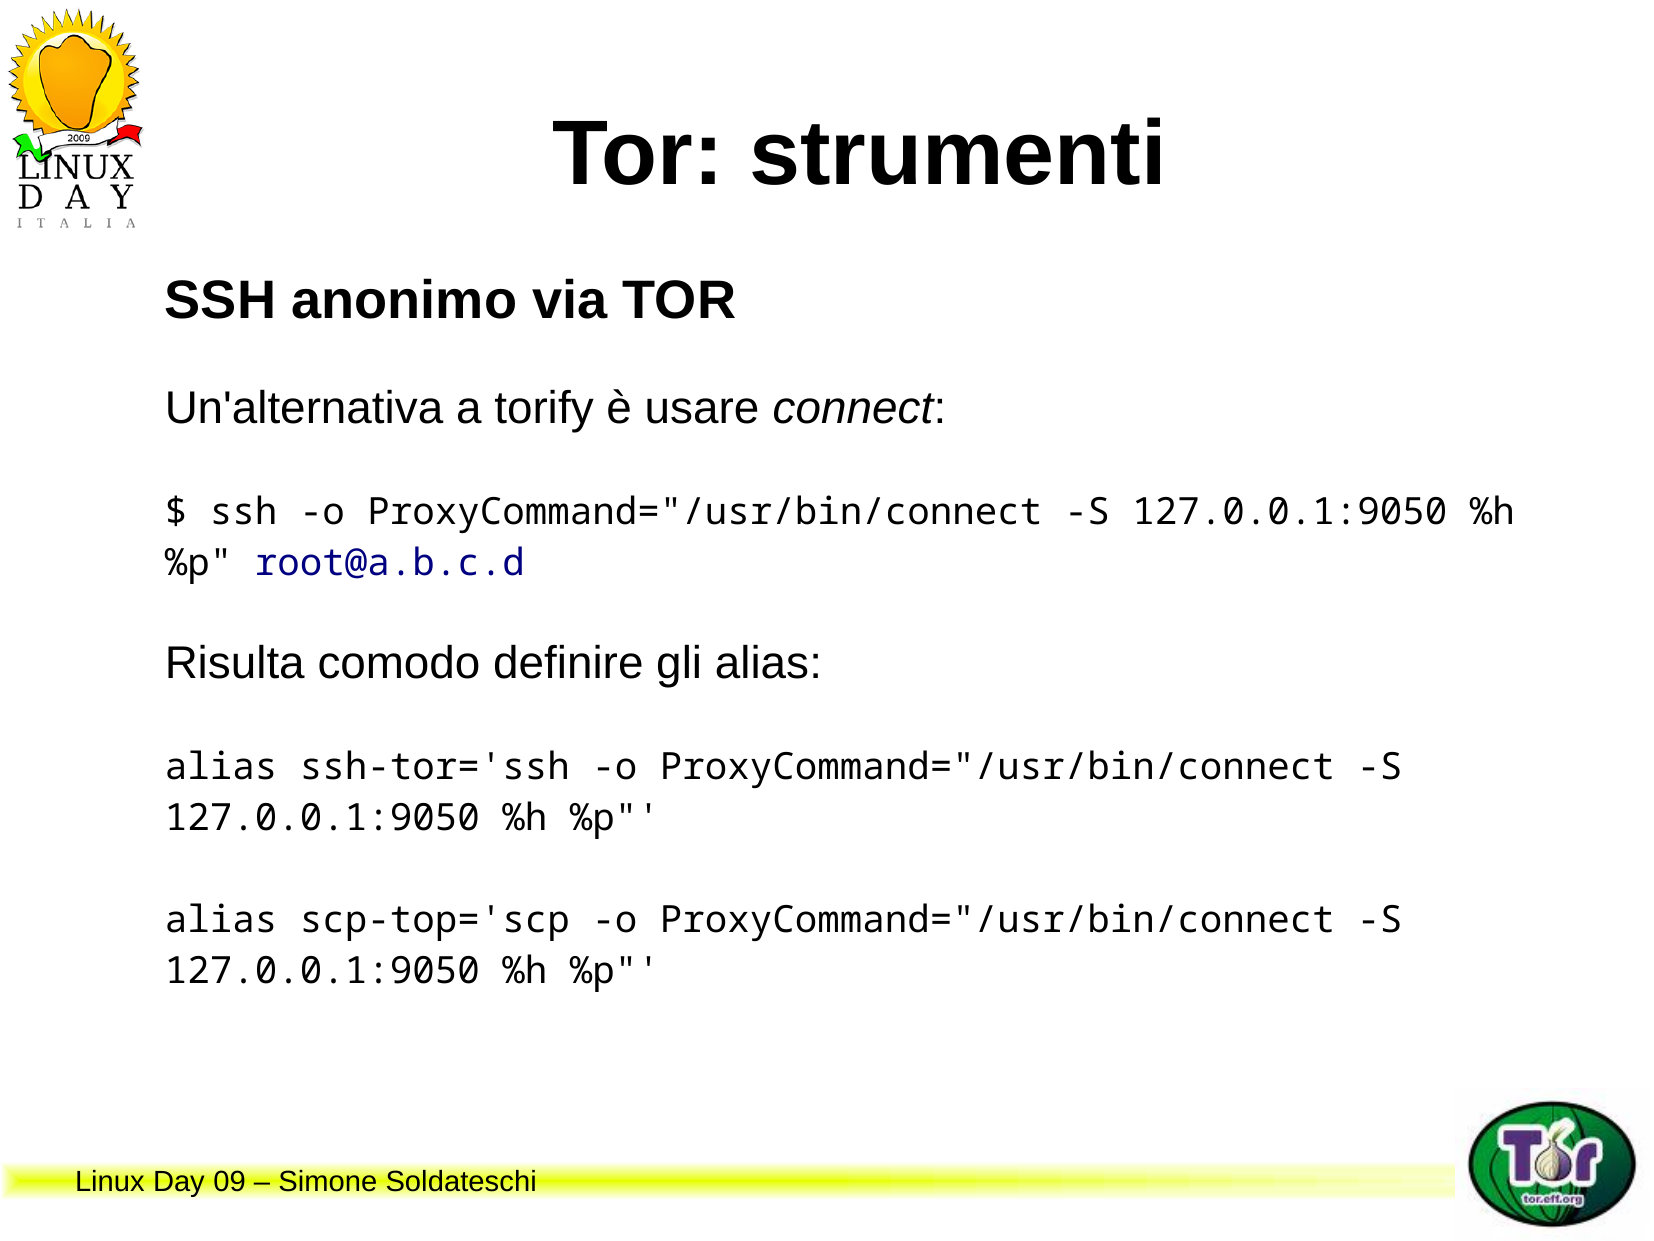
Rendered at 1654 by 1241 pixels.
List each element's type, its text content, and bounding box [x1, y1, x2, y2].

title Tor: strumenti [150, 49, 1571, 257]
picture [1455, 1088, 1650, 1241]
text_box SSH anonimo via TOR Un'alternativa a torify è usare connect: $ ssh -o ProxyCommand="/usr/bin/connect -S 127.0.0.1:9050 %h %p" root@a.b.c.d Risulta comodo definire gli alias: alias ssh-tor='ssh -o ProxyCommand="/usr/bin/connect -S 127.0.0.1:9050 %h %p"' alias scp-top='scp -o ProxyCommand="/usr/bin/connect -S 127.0.0.1:9050 %h %p"' [150, 262, 1576, 1008]
picture [0, 0, 151, 235]
